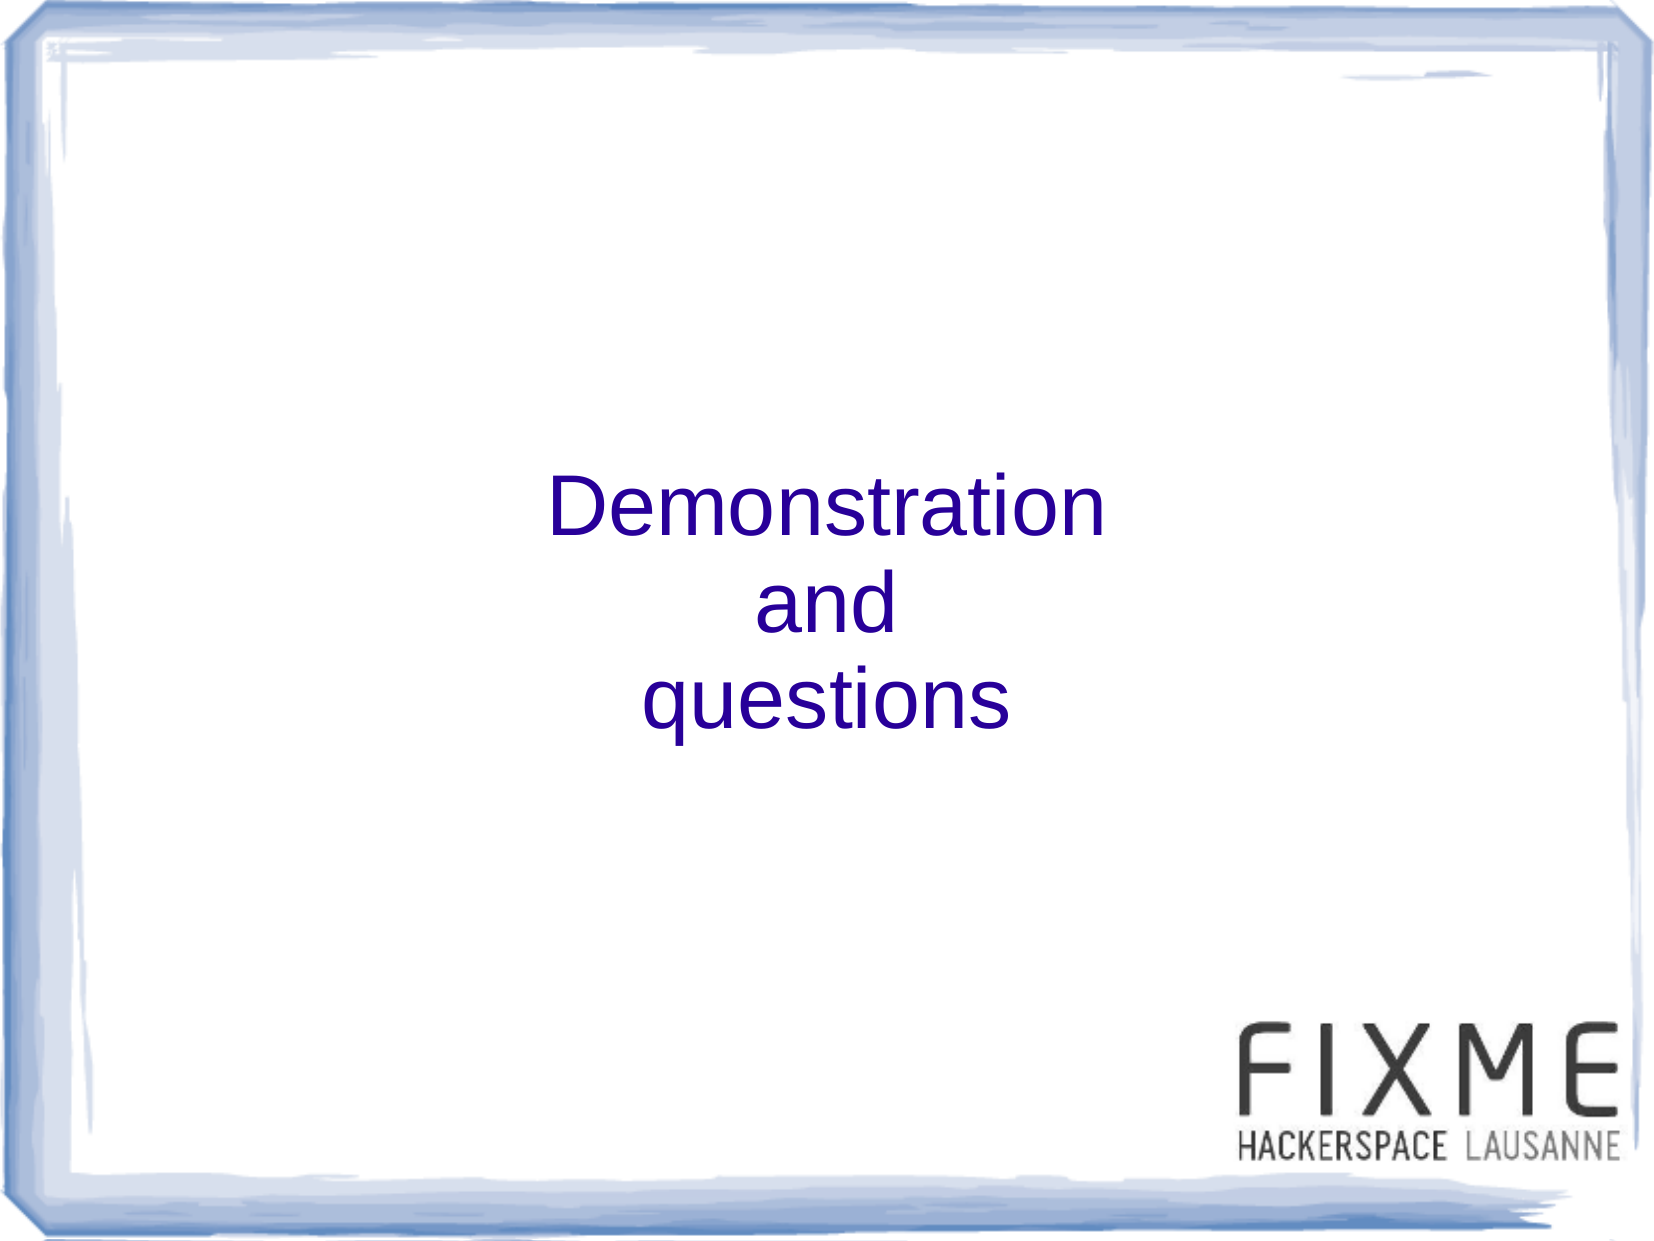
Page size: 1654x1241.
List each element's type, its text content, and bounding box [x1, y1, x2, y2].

title Demonstration and questions [82, 49, 1571, 1156]
picture [0, 0, 1654, 1241]
